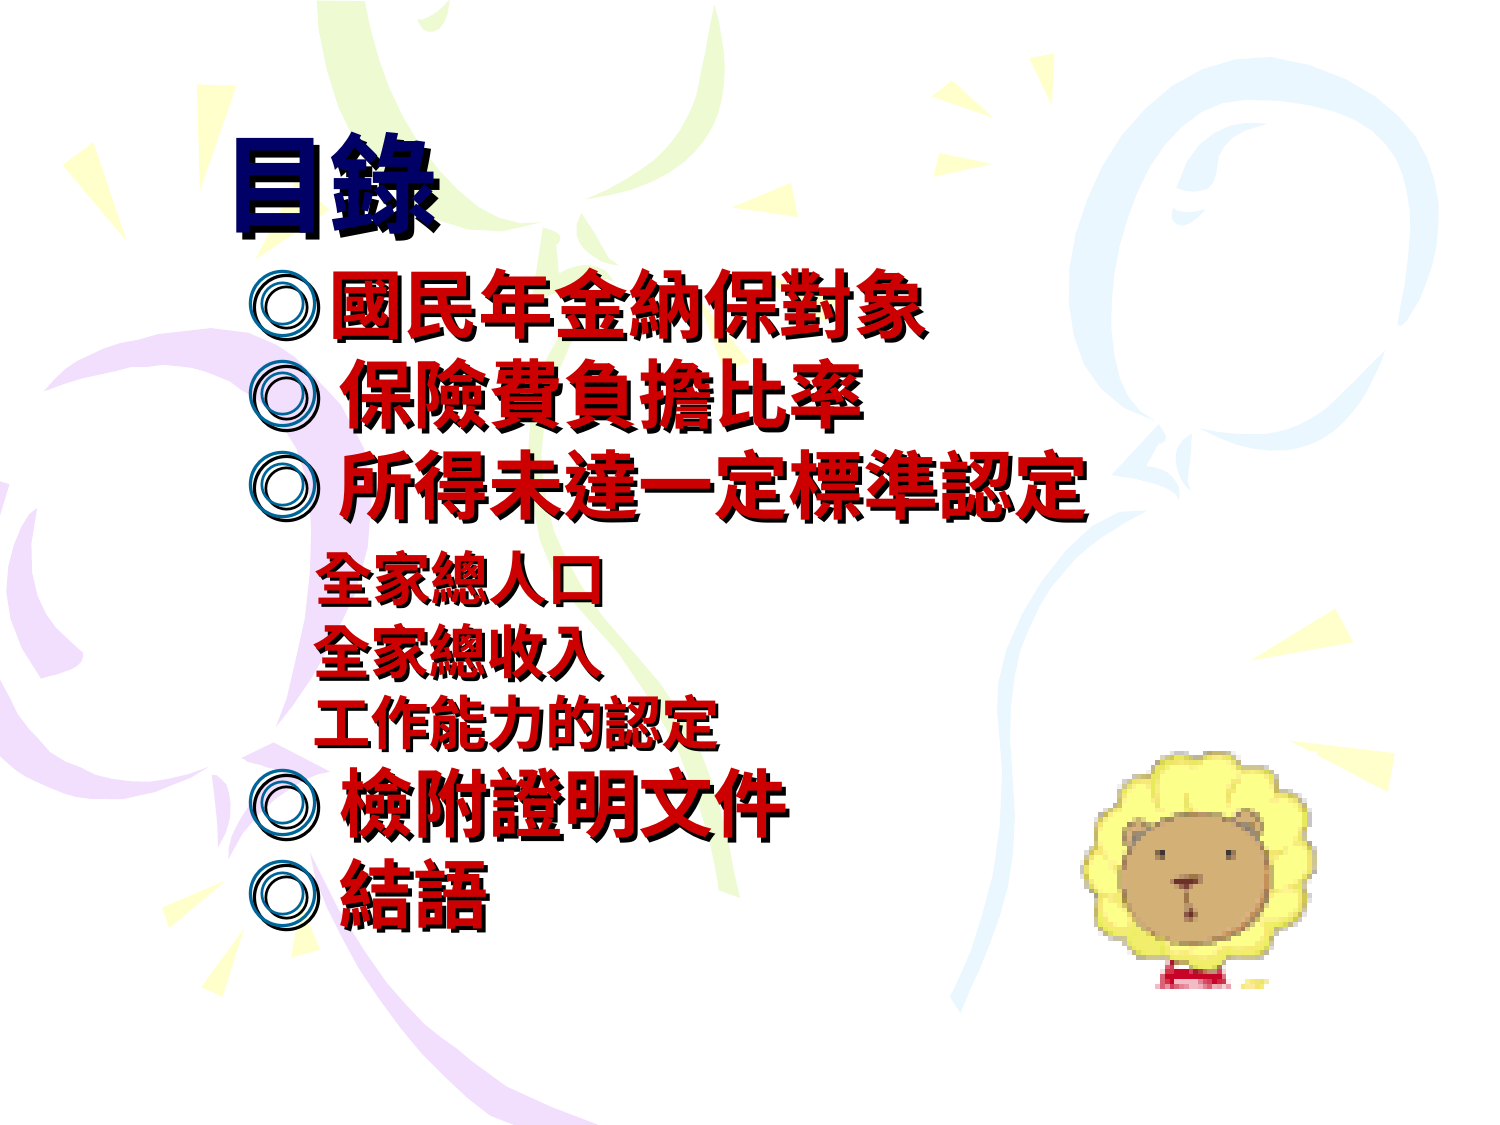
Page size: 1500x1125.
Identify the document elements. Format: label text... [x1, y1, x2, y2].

title 目錄 [206, 90, 491, 256]
subtitle ◎國民年金納保對象 ◎保險費負擔比率 ◎所得未達一定標準認定 全家總人口 全家總收入 工作能力的認定 ◎檢附證明文件 ◎結語 [230, 267, 1286, 1047]
picture [1080, 751, 1317, 990]
